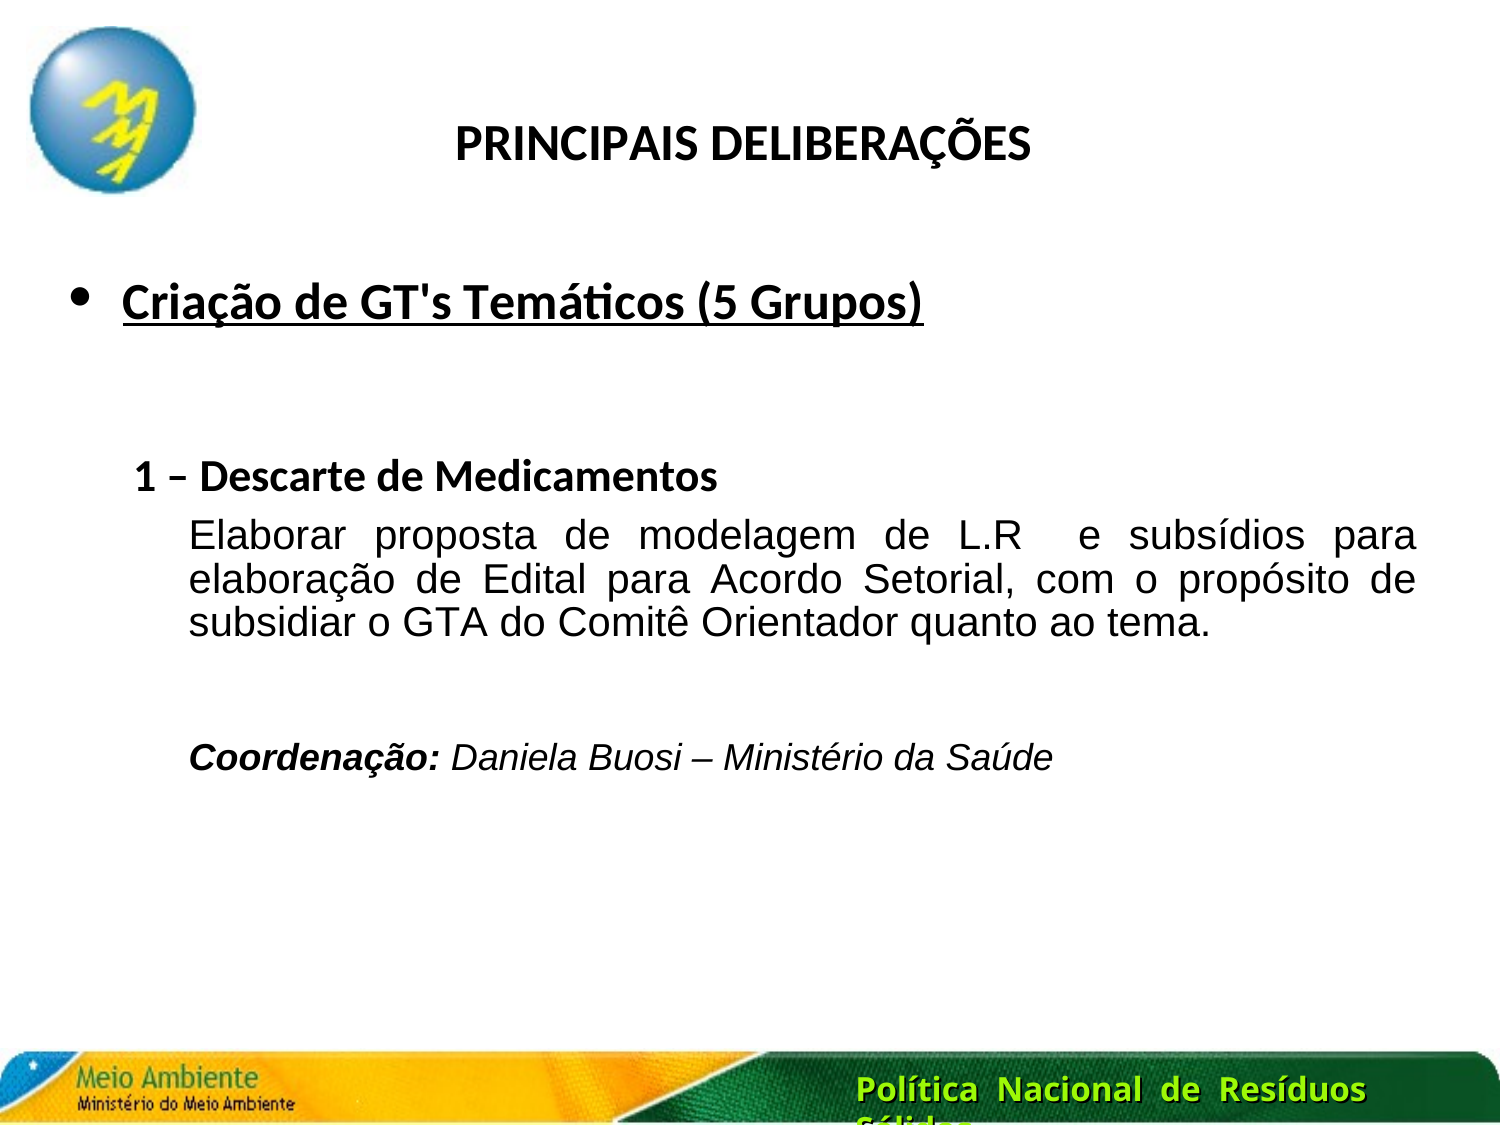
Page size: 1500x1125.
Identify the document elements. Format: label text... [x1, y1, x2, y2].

picture [26, 26, 202, 197]
picture [29, 1060, 39, 1071]
list Criação de GT's Temáticos (5 Grupos) 1 – Descarte de Medicamentos Elaborar proposta de modelagem de L.R e subsídios para elaboração de Edital para Acordo Setorial, com o propósito de subsidiar o GTA do Comitê Orientador quanto ao tema. Coordenação: Daniela Buosi – Ministério da Saúde [67, 265, 1418, 1034]
picture [0, 1048, 1500, 1125]
title PRINCIPAIS DELIBERAÇÕES [75, 44, 1425, 233]
